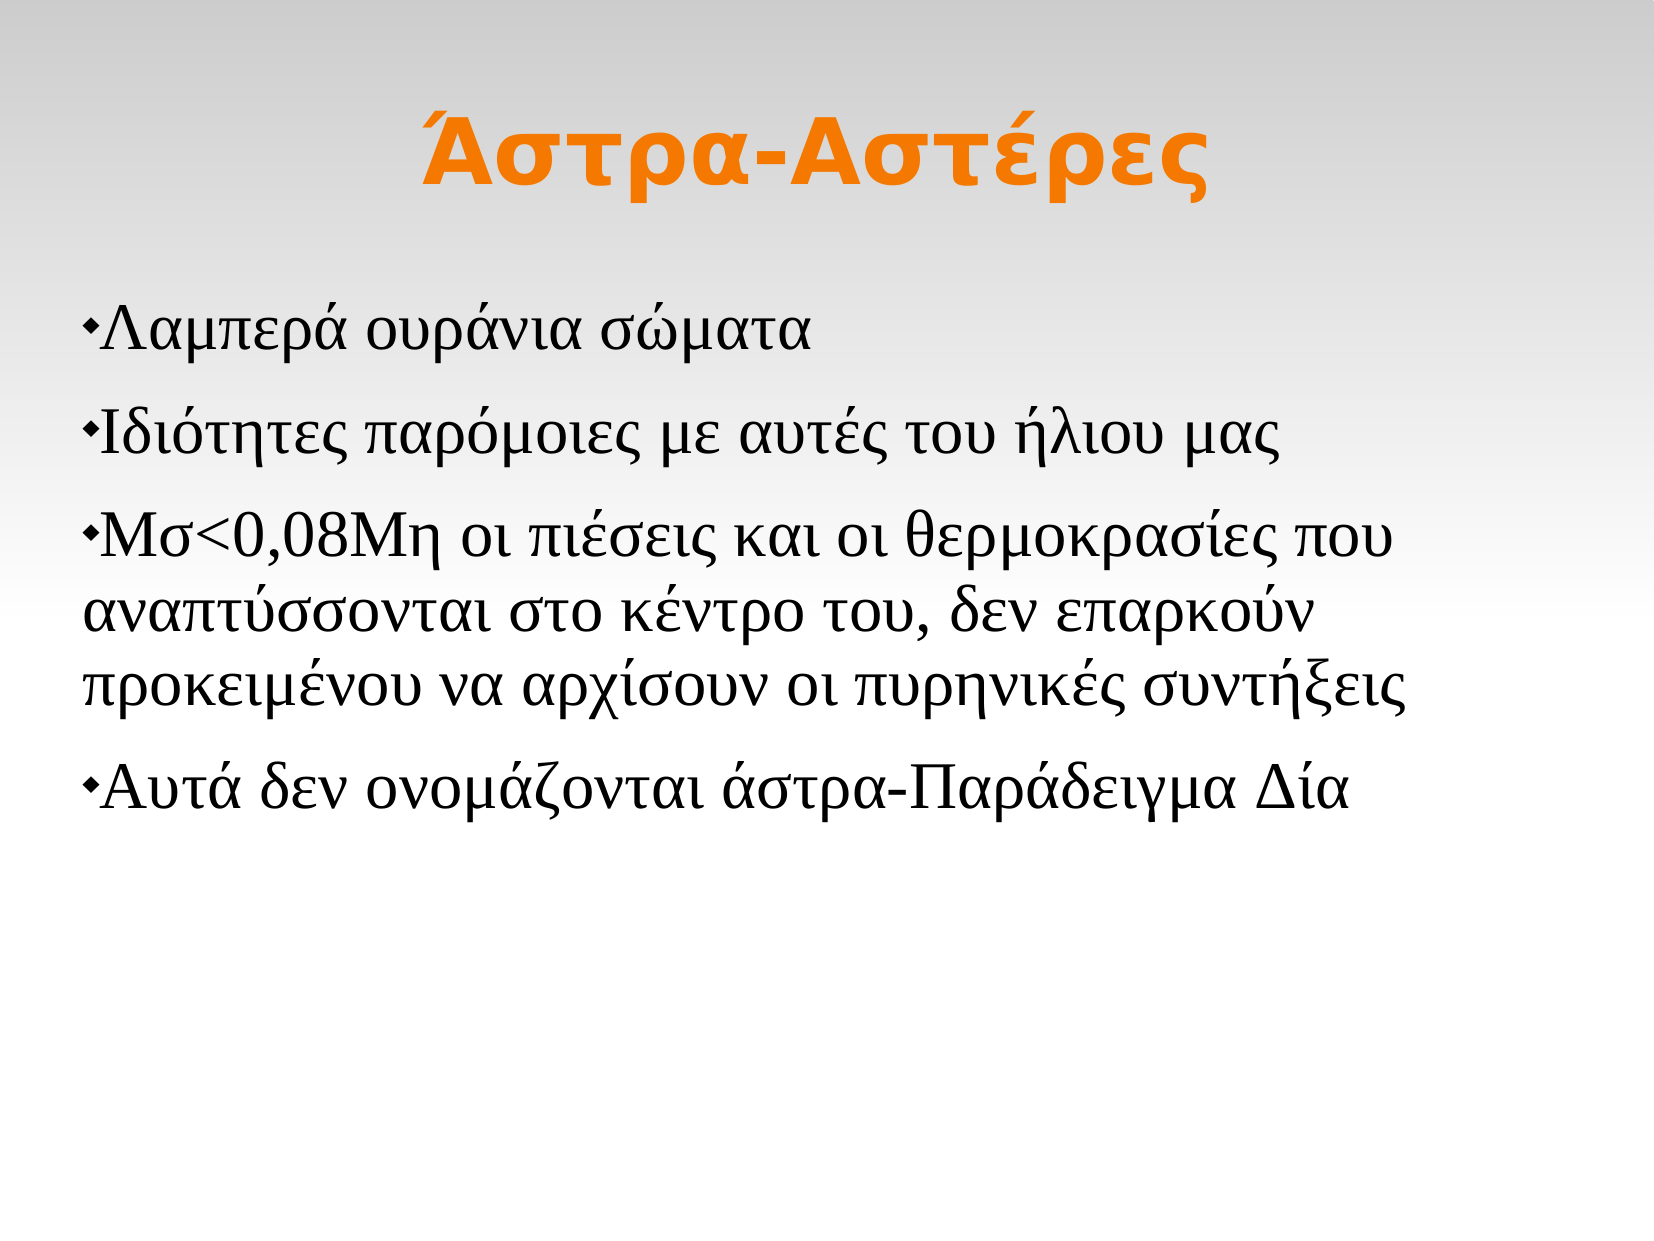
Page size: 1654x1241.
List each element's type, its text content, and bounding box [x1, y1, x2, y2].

title Άστρα-Αστέρες [82, 49, 1571, 257]
list Λαμπερά ουράνια σώματα Ιδιότητες παρόμοιες με αυτές του ήλιου μας Μσ<0,08Μη oι πιέσεις και οι θερμοκρασίες που αναπτύσσονται στο κέντρο του, δεν επαρκούν προκειμένου να αρχίσουν οι πυρηνικές συντήξεις Αυτά δεν ονομάζονται άστρα-Παράδειγμα Δία [82, 290, 1571, 1109]
